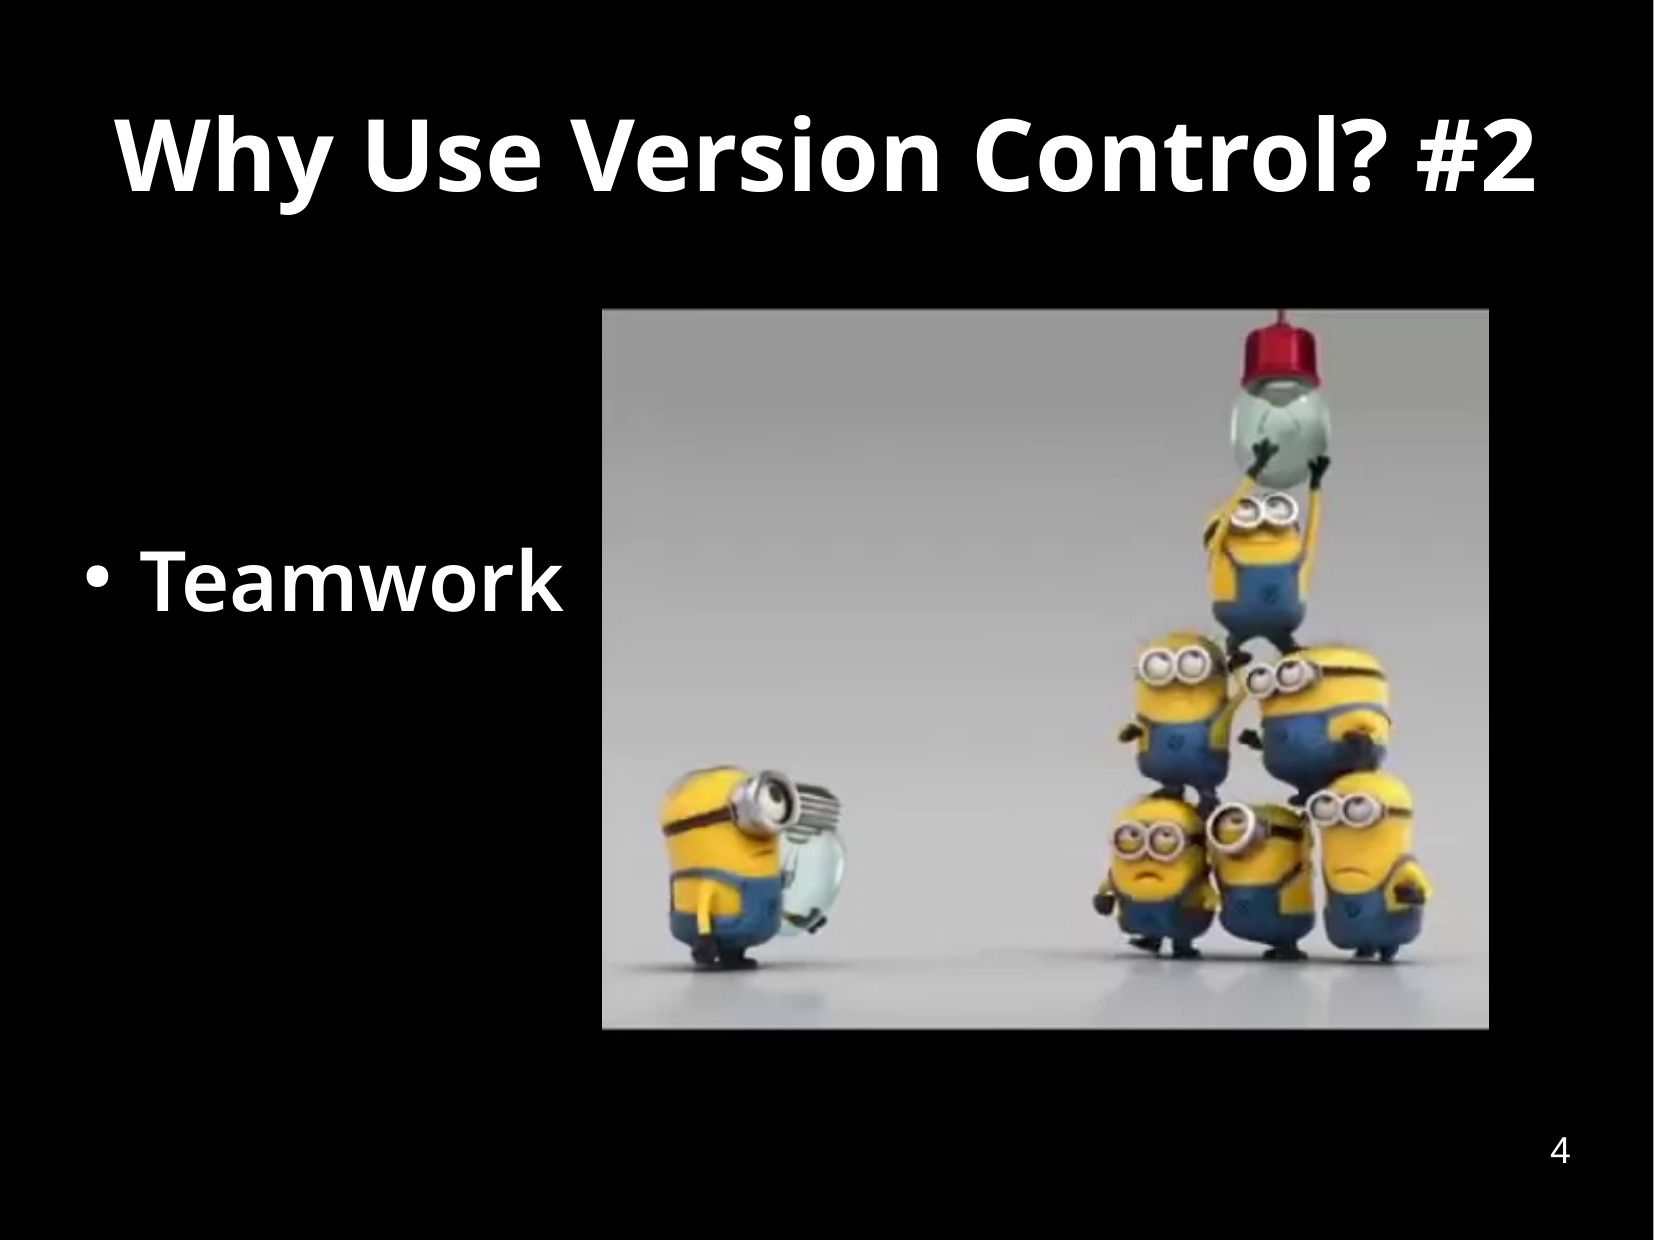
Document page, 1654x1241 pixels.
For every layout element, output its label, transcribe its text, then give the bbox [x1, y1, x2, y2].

picture [602, 307, 1489, 1045]
text_box Teamwork [82, 515, 602, 756]
title Why Use Version Control? #2 [82, 49, 1571, 257]
text_box 4 [1535, 1122, 1586, 1179]
